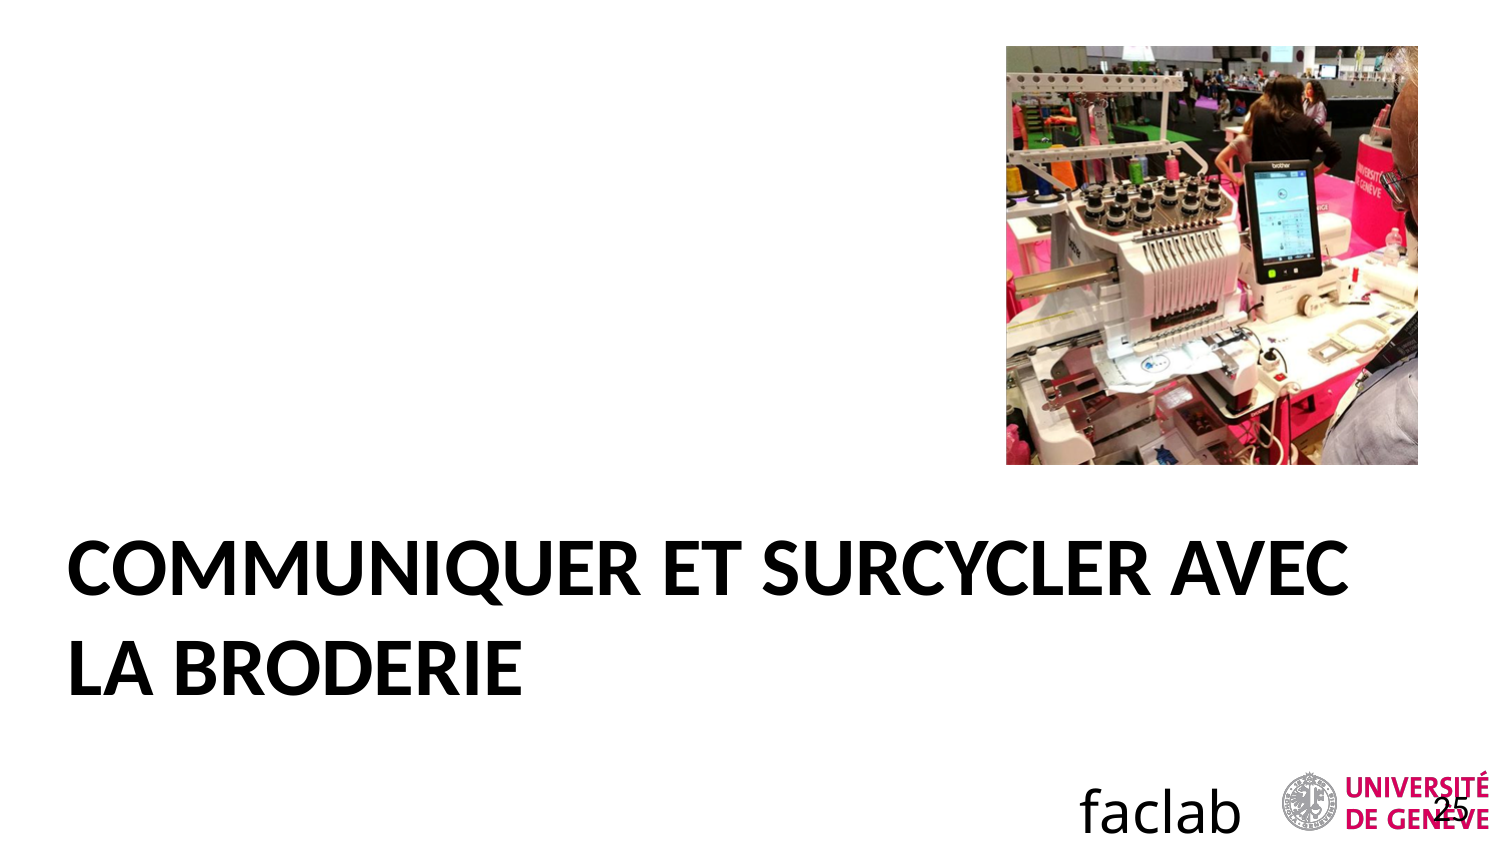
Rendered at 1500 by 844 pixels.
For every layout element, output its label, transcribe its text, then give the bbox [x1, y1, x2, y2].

title Communiquer et SurCycler avec la Broderie [53, 504, 1406, 710]
picture [1269, 759, 1500, 844]
picture [860, 46, 1418, 465]
slide_number <numéro> [1417, 776, 1500, 821]
